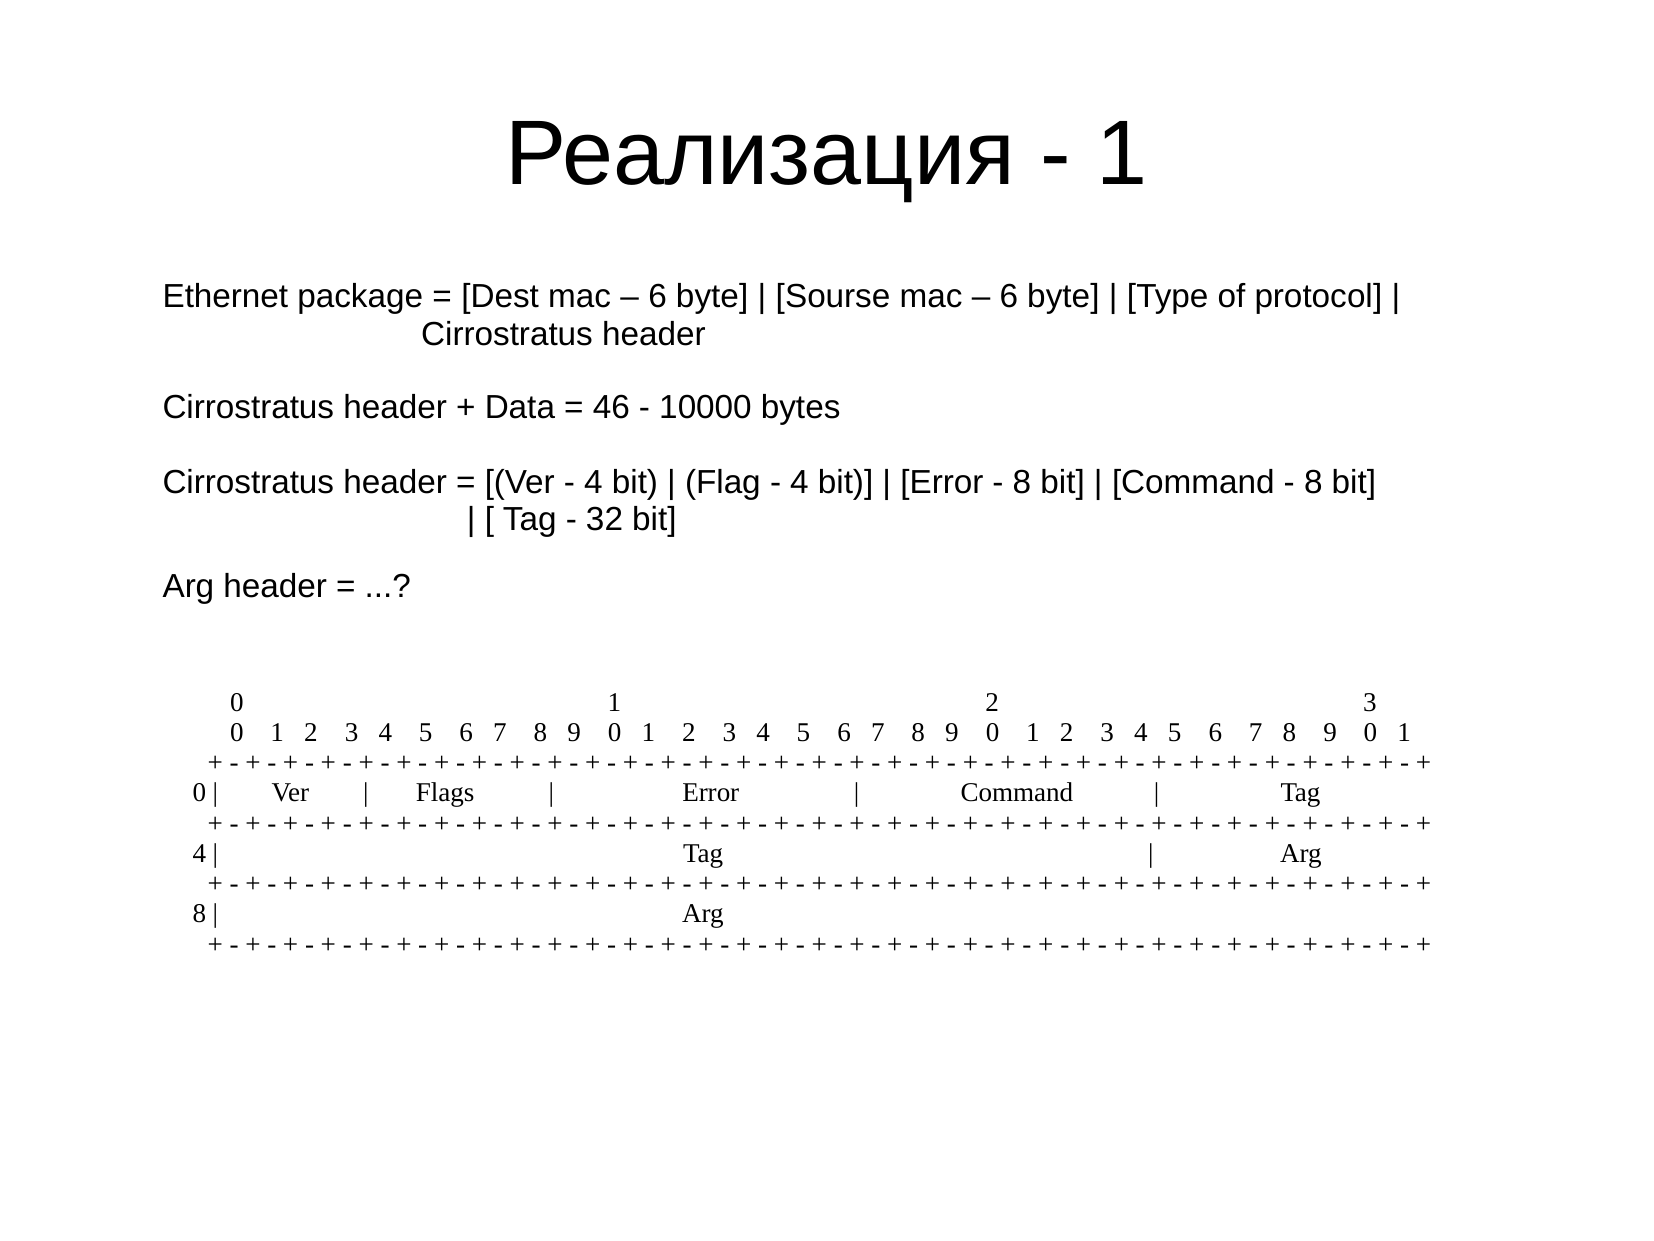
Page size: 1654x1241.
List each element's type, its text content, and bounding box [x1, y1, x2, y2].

title Реализация - 1 [82, 56, 1571, 250]
subtitle Ethernet package = [Dest mac – 6 byte] | [Sourse mac – 6 byte] | [Type of protocol] | Cirrostratus header Cirrostratus header + Data = 46 - 10000 bytes Cirrostratus header = [(Ver - 4 bit) | (Flag - 4 bit)] | [Error - 8 bit] | [Command - 8 bit] | [ Tag - 32 bit] Arg header = ...? 0 1 2 3 0 1 2 3 4 5 6 7 8 9 0 1 2 3 4 5 6 7 8 9 0 1 2 3 4 5 6 7 8 9 0 1 + - + - + - + - + - + - + - + - + - + - + - + - + - + - + - + - + - + - + - + - + - + - + - + - + - + - + - + - + - + - + - + - + 0 | Ver | Flags | Error | Command | Tag + - + - + - + - + - + - + - + - + - + - + - + - + - + - + - + - + - + - + - + - + - + - + - + - + - + - + - + - + - + - + - + - + 4 | Tag | Arg + - + - + - + - + - + - + - + - + - + - + - + - + - + - + - + - + - + - + - + - + - + - + - + - + - + - + - + - + - + - + - + - + 8 | Arg + - + - + - + - + - + - + - + - + - + - + - + - + - + - + - + - + - + - + - + - + - + - + - + - + - + - + - + - + - + - + - + - + [88, 234, 1571, 1160]
